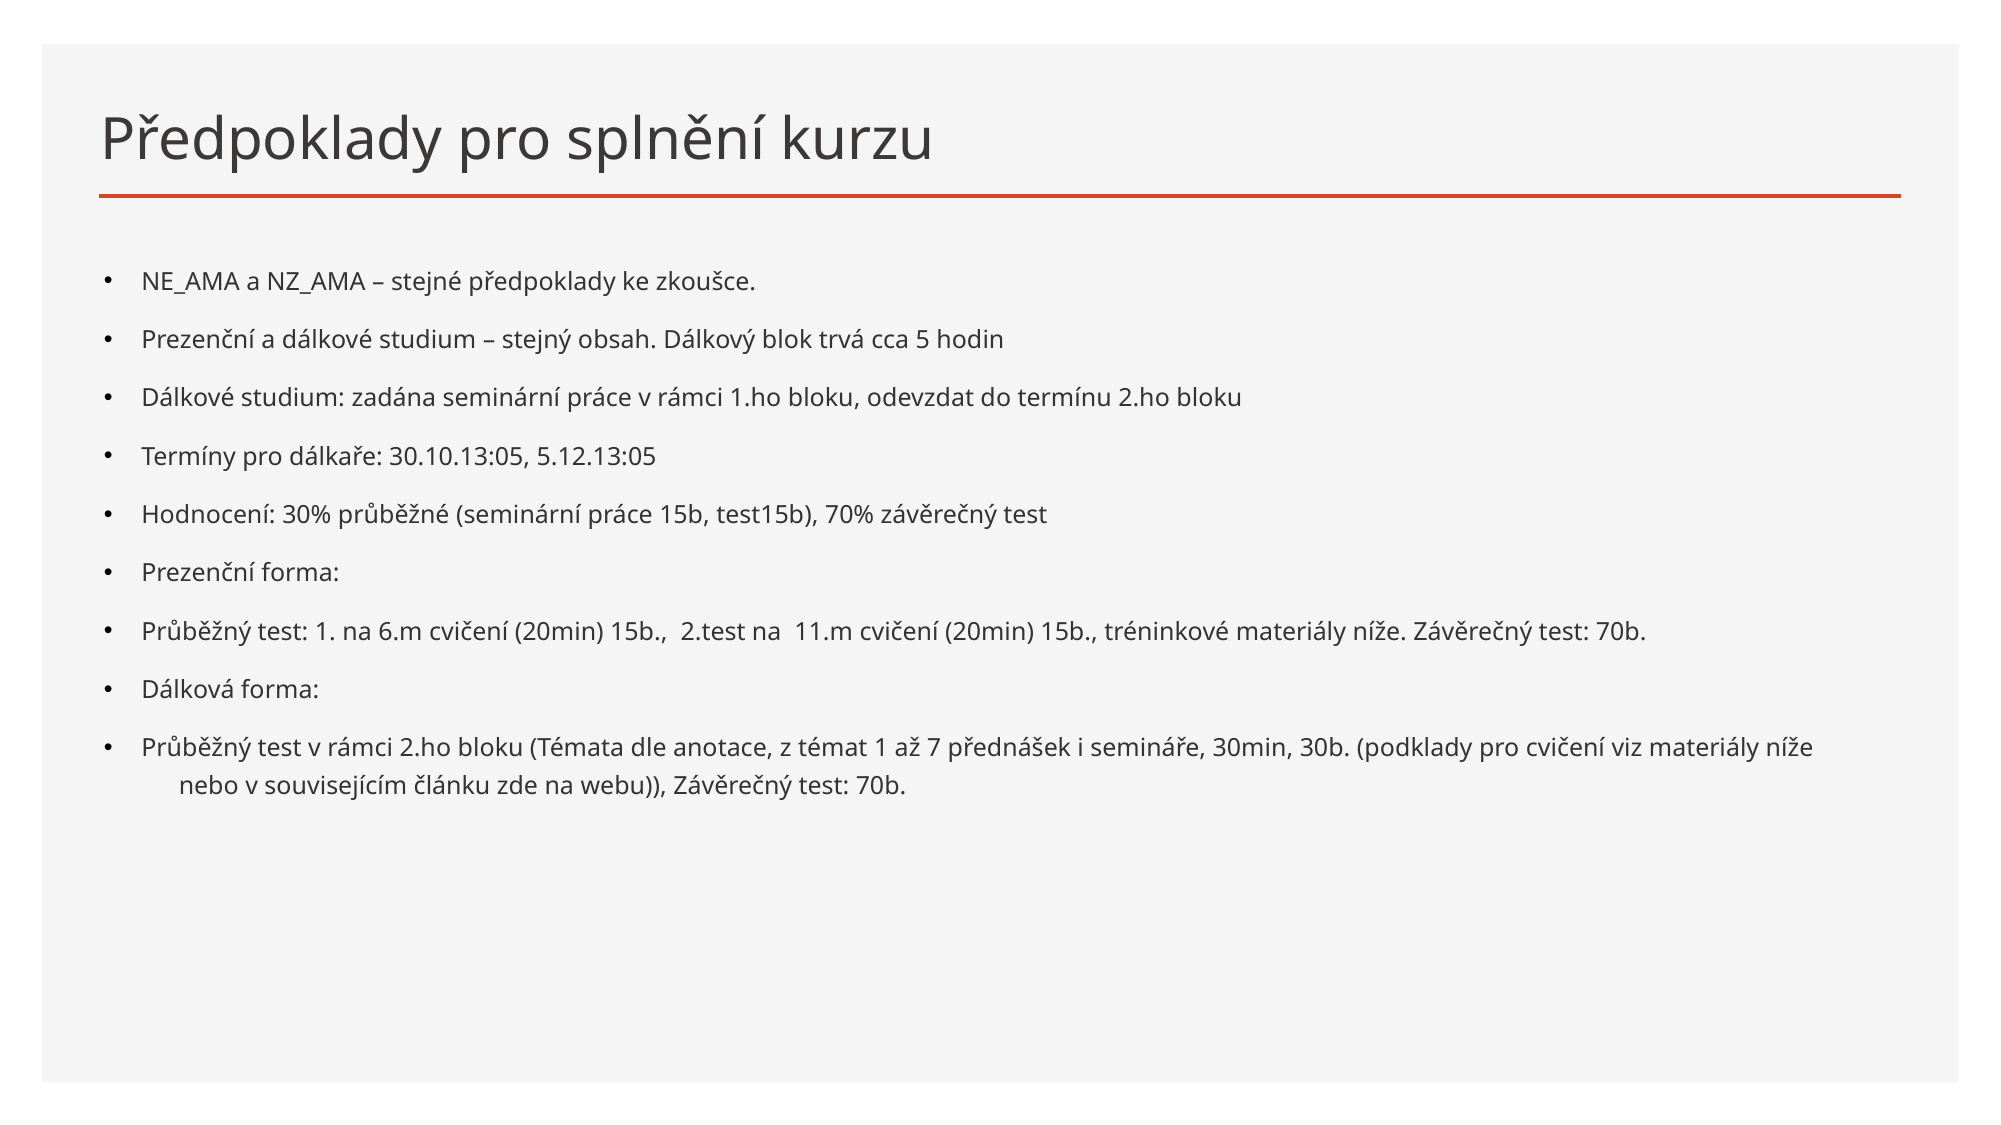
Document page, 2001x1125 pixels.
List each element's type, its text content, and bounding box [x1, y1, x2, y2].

text_box NE_AMA a NZ_AMA – stejné předpoklady ke zkoušce. Prezenční a dálkové studium – stejný obsah. Dálkový blok trvá cca 5 hodin Dálkové studium: zadána seminární práce v rámci 1.ho bloku, odevzdat do termínu 2.ho bloku Termíny pro dálkaře: 30.10.13:05, 5.12.13:05 Hodnocení: 30% průběžné (seminární práce 15b, test15b), 70% závěrečný test Prezenční forma: Průběžný test: 1. na 6.m cvičení (20min) 15b., 2.test na 11.m cvičení (20min) 15b., tréninkové materiály níže. Závěrečný test: 70b. Dálková forma: Průběžný test v rámci 2.ho bloku (Témata dle anotace, z témat 1 až 7 přednášek i semináře, 30min, 30b. (podklady pro cvičení viz materiály níže nebo v souvisejícím článku zde na webu)), Závěrečný test: 70b. [88, 250, 1876, 1008]
title Předpoklady pro splnění kurzu [85, 73, 1310, 179]
